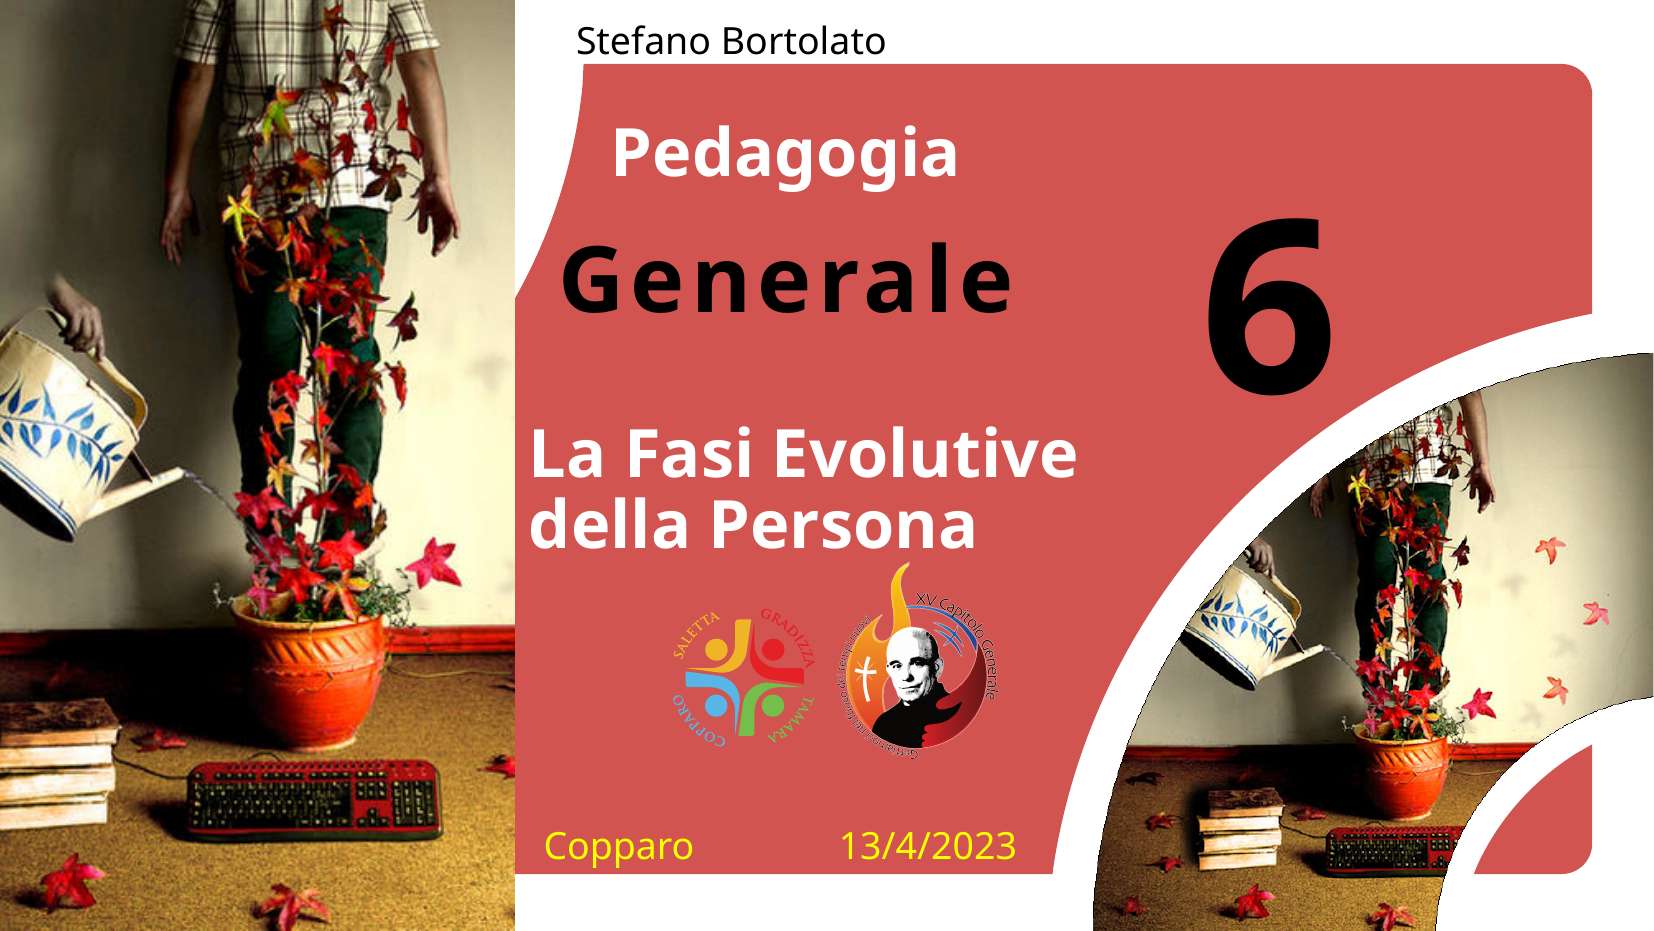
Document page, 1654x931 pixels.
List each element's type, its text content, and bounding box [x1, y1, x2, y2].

picture [673, 608, 815, 747]
text_box Generale [543, 194, 1595, 372]
text_box Stefano Bortolato [561, 9, 903, 70]
text_box Copparo 13/4/2023 [528, 814, 1033, 875]
text_box 6 [1185, 211, 1363, 419]
text_box La Fasi Evolutive della Persona [513, 442, 1450, 541]
picture [1093, 353, 1654, 931]
picture [0, 0, 515, 931]
picture [835, 562, 1000, 759]
text_box Pedagogia [595, 105, 1415, 205]
